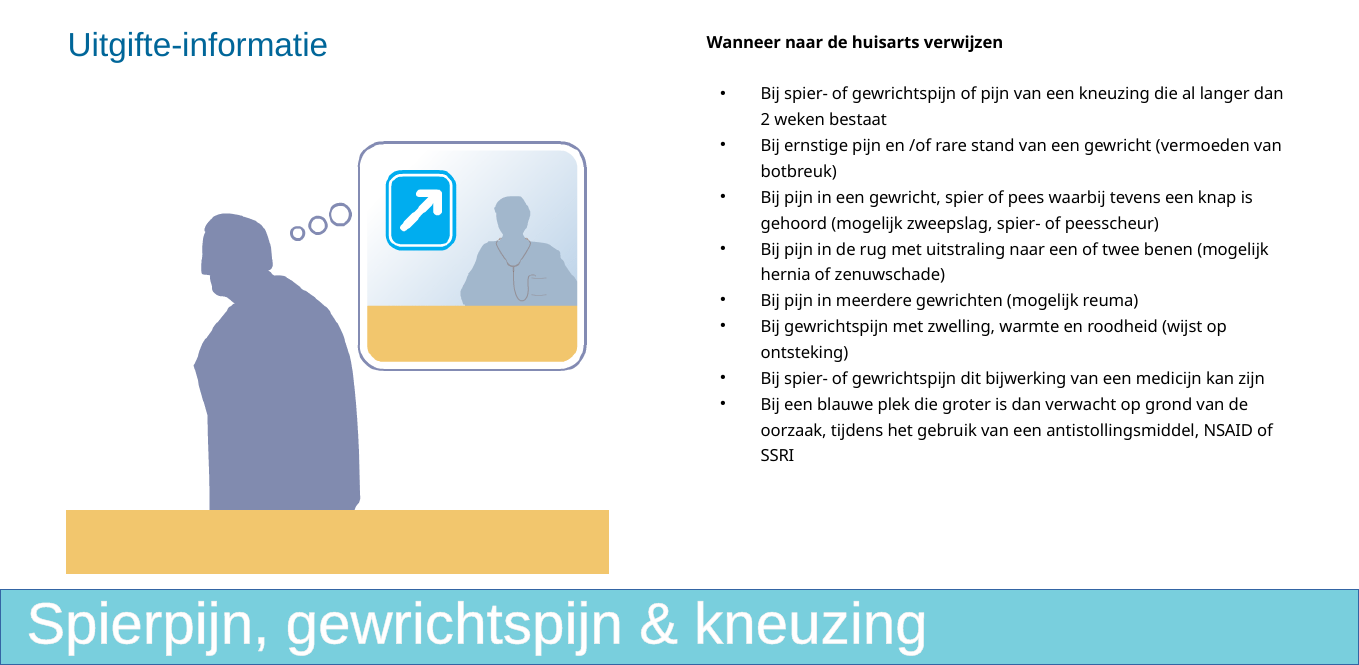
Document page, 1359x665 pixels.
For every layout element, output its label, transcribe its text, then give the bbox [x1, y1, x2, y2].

picture [66, 118, 609, 574]
title Uitgifte-informatie [67, 26, 1291, 102]
list Wanneer naar de huisarts verwijzen Bij spier- of gewrichtspijn of pijn van een kneuzing die al langer dan 2 weken bestaat Bij ernstige pijn en /of rare stand van een gewricht (vermoeden van botbreuk) Bij pijn in een gewricht, spier of pees waarbij tevens een knap is gehoord (mogelijk zweepslag, spier- of peesscheur) Bij pijn in de rug met uitstraling naar een of twee benen (mogelijk hernia of zenuwschade) Bij pijn in meerdere gewrichten (mogelijk reuma) Bij gewrichtspijn met zwelling, warmte en roodheid (wijst op ontsteking) Bij spier- of gewrichtspijn dit bijwerking van een medicijn kan zijn Bij een blauwe plek die groter is dan verwacht op grond van de oorzaak, tijdens het gebruik van een antistollingsmiddel, NSAID of SSRI [706, 102, 1291, 476]
title Spierpijn, gewrichtspijn & kneuzing [26, 590, 1229, 665]
text_box [0, 589, 1359, 665]
